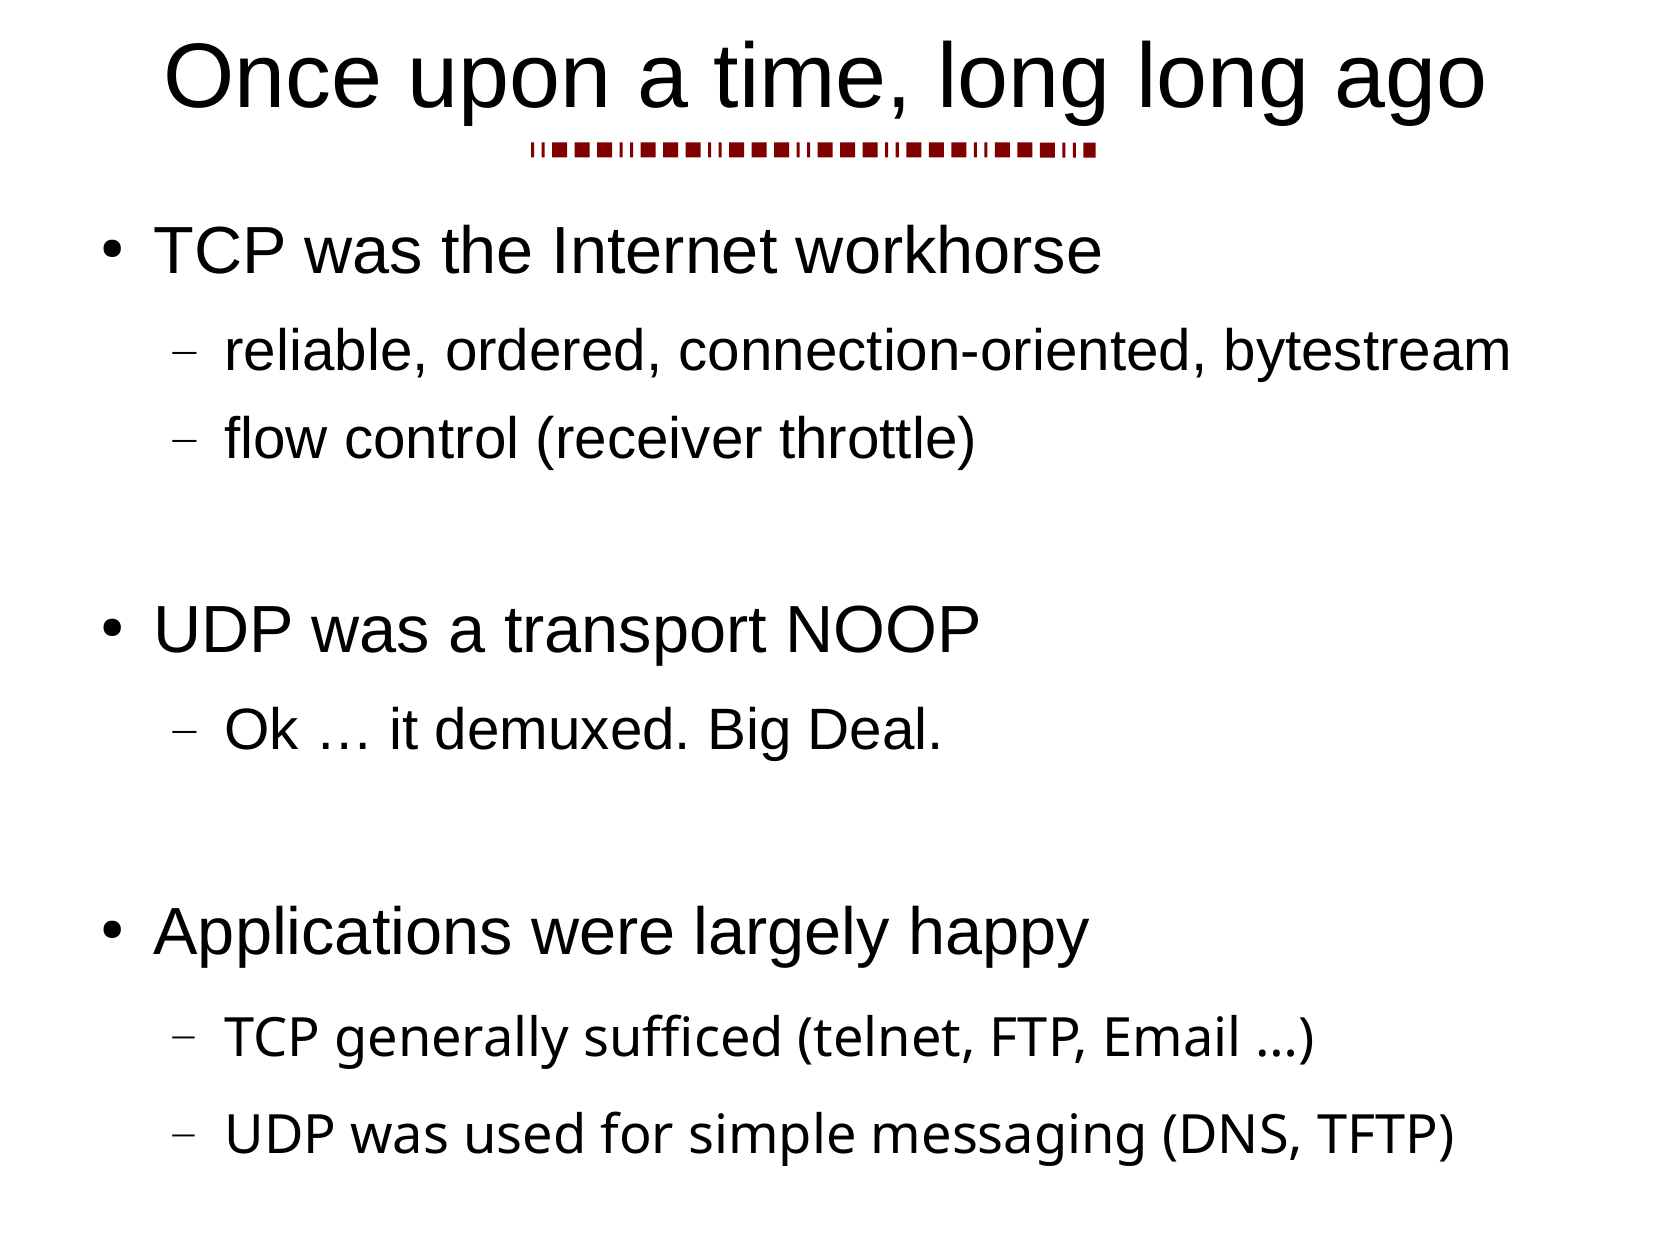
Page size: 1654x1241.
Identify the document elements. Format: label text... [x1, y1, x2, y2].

list TCP was the Internet workhorse reliable, ordered, connection-oriented, bytestream flow control (receiver throttle) UDP was a transport NOOP Ok … it demuxed. Big Deal. Applications were largely happy TCP generally sufficed (telnet, FTP, Email …) UDP was used for simple messaging (DNS, TFTP) [82, 213, 1571, 1199]
title Once upon a time, long long ago [82, 0, 1571, 180]
